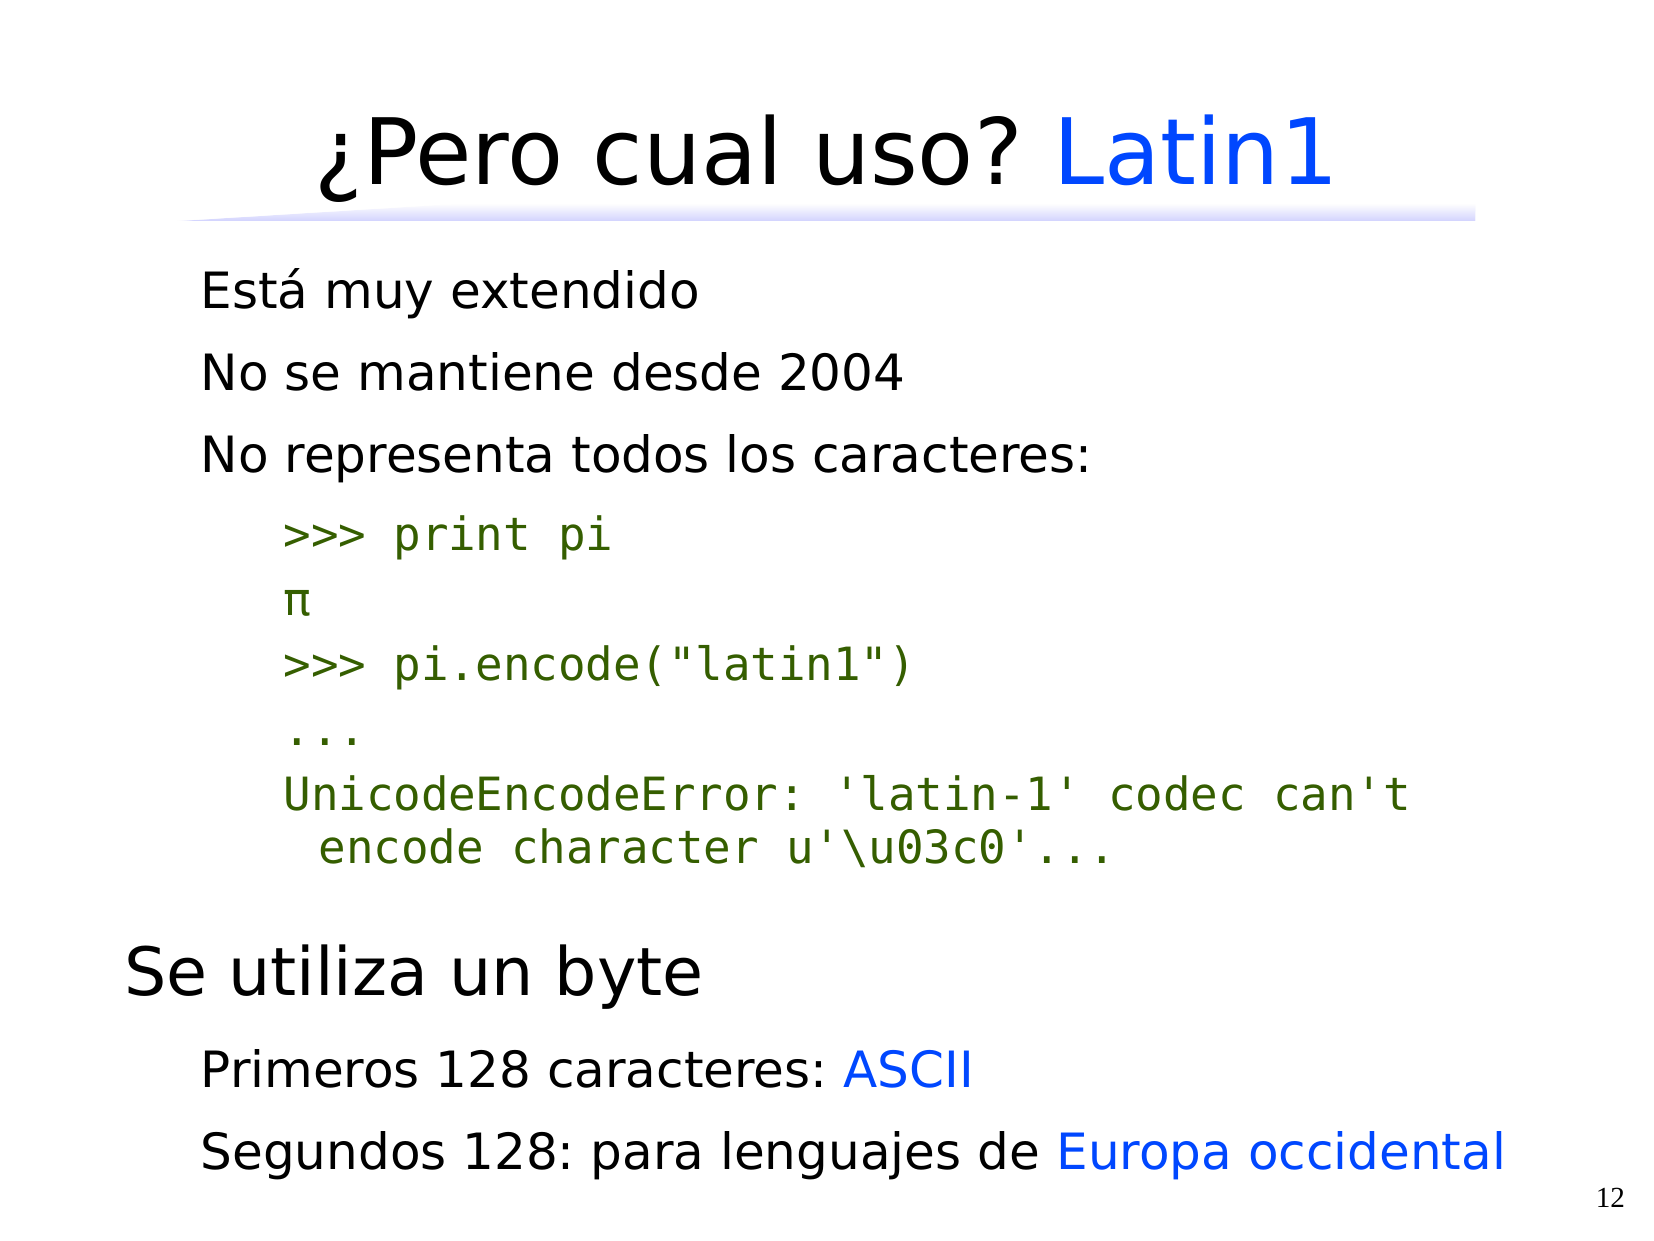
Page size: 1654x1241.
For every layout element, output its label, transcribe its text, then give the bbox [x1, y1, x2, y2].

list Está muy extendido No se mantiene desde 2004 No representa todos los caracteres: >>> print pi π >>> pi.encode("latin1") ... UnicodeEncodeError: 'latin-1' codec can't encode character u'\u03c0'... Se utiliza un byte Primeros 128 caracteres: ASCII Segundos 128: para lenguajes de Europa occidental [106, 262, 1595, 1182]
title ¿Pero cual uso? Latin1 [82, 49, 1571, 257]
